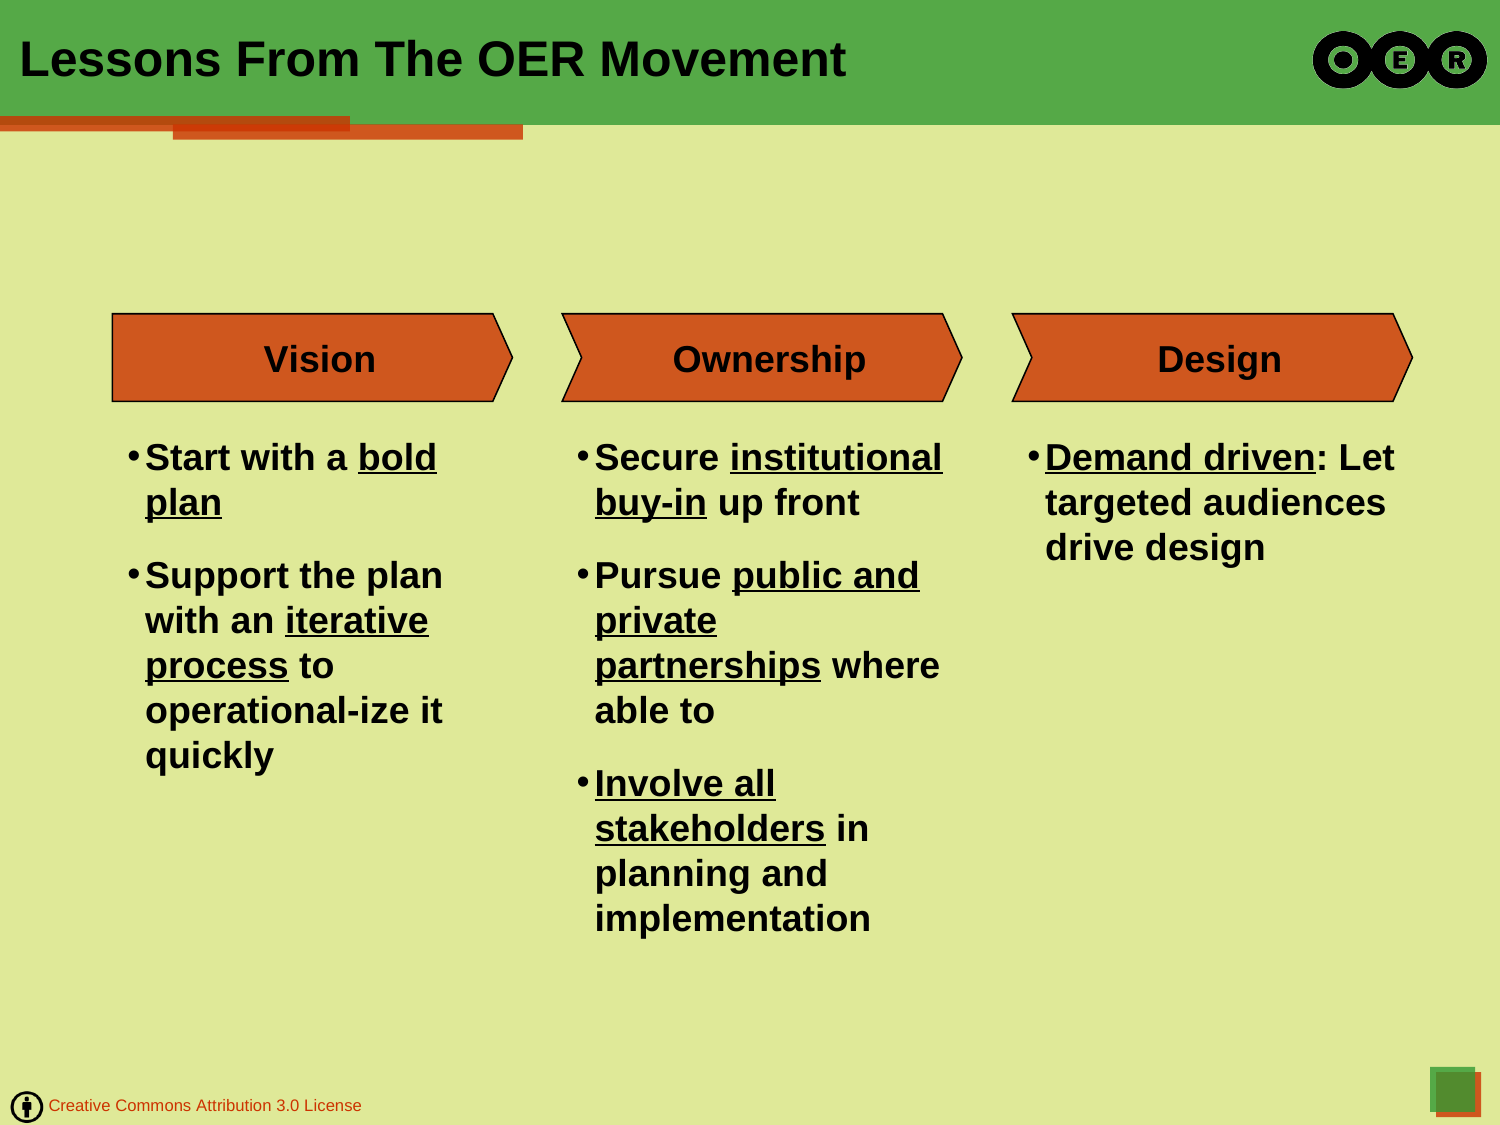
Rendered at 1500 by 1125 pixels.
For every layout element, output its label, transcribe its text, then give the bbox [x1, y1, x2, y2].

text_box Design [1012, 313, 1413, 402]
text_box Secure institutional buy-in up front Pursue public and private partnerships where able to Involve all stakeholders in planning and implementation [561, 424, 963, 947]
picture [7, 1088, 46, 1125]
text_box Lessons From The OER Movement [4, 25, 1293, 95]
picture [1306, 31, 1494, 94]
text_box Vision [112, 313, 513, 402]
text_box Start with a bold plan Support the plan with an iterative process to operational-ize it quickly [112, 424, 513, 784]
text_box Demand driven: Let targeted audiences drive design [1012, 424, 1413, 576]
text_box Ownership [562, 313, 963, 402]
